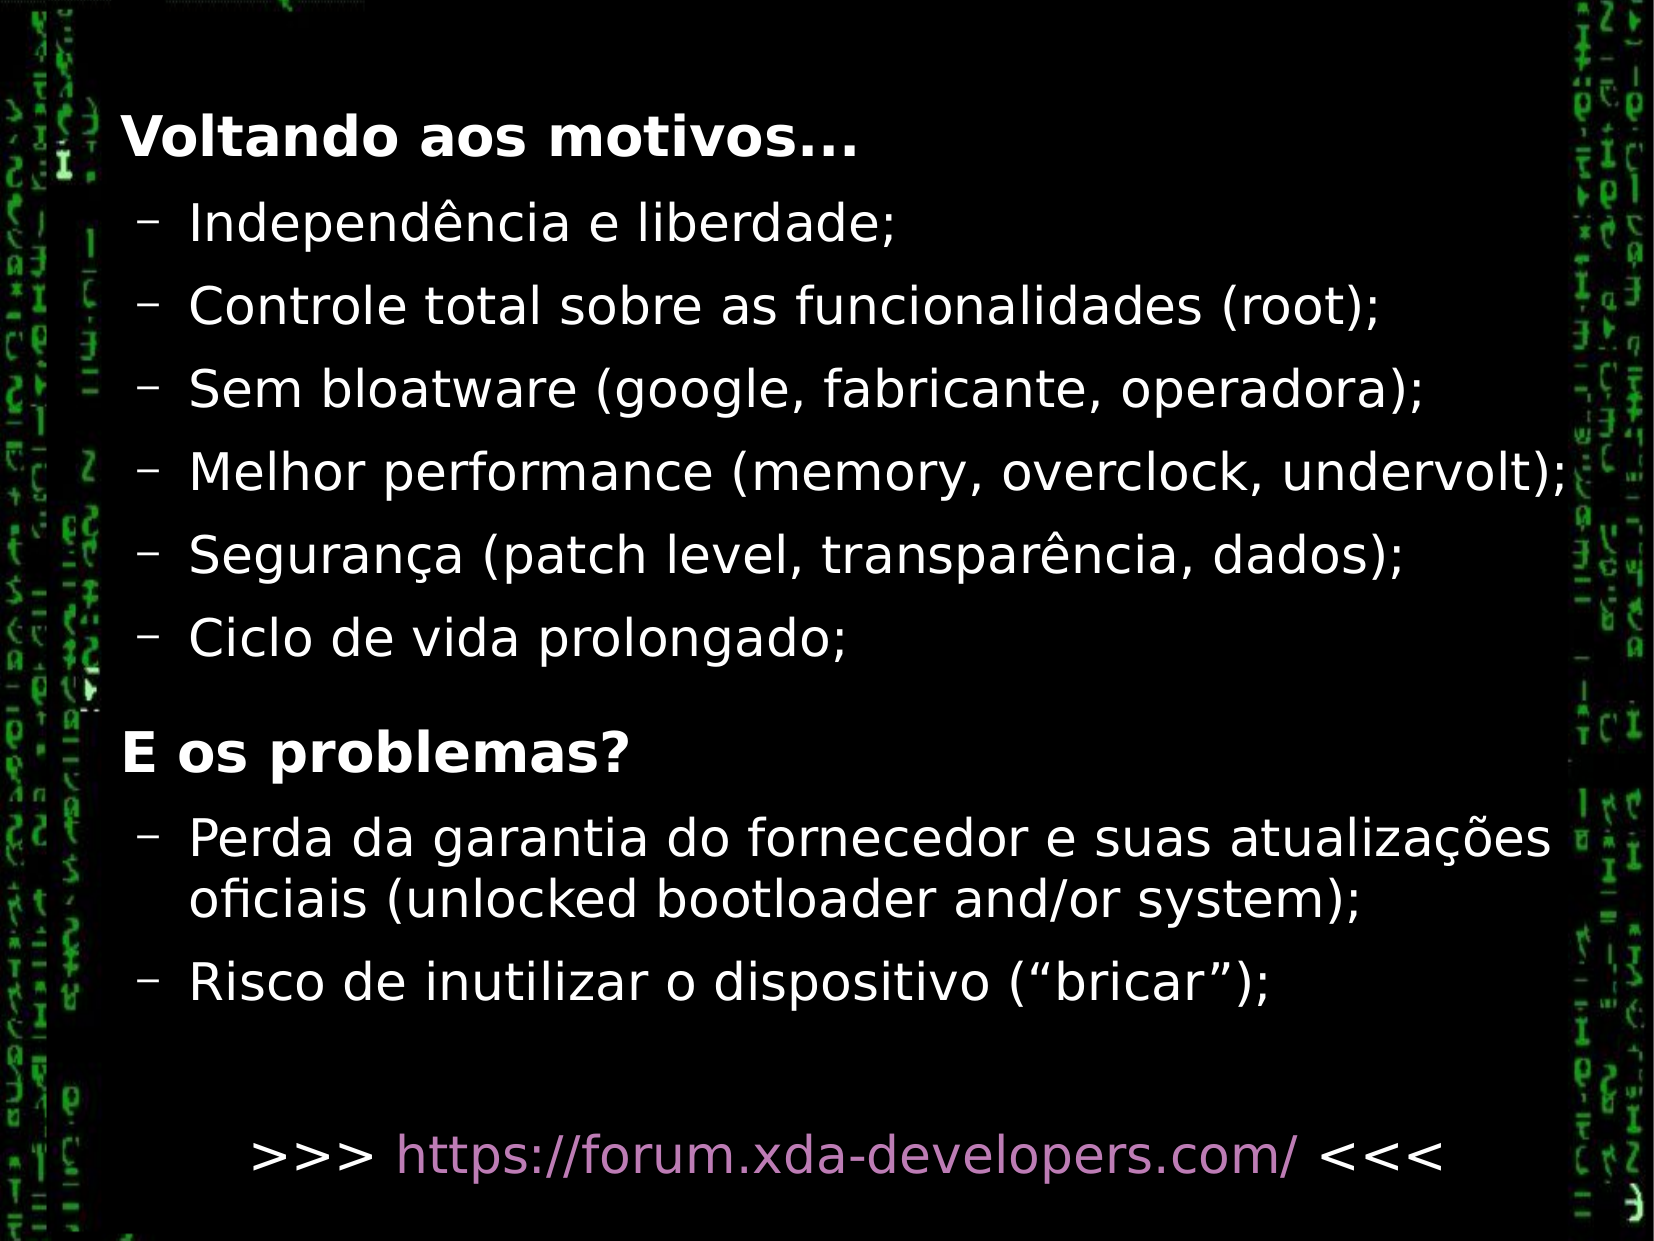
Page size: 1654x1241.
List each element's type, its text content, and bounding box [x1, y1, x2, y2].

list Voltando aos motivos... Independência e liberdade; Controle total sobre as funcionalidades (root); Sem bloatware (google, fabricante, operadora); Melhor performance (memory, overclock, undervolt); Segurança (patch level, transparência, dados); Ciclo de vida prolongado; E os problemas? Perda da garantia do fornecedor e suas atualizações oficiais (unlocked bootloader and/or system); Risco de inutilizar o dispositivo (“bricar”); >>> https://forum.xda-developers.com/ <<< [52, 105, 1575, 1213]
picture [0, 0, 1654, 1241]
